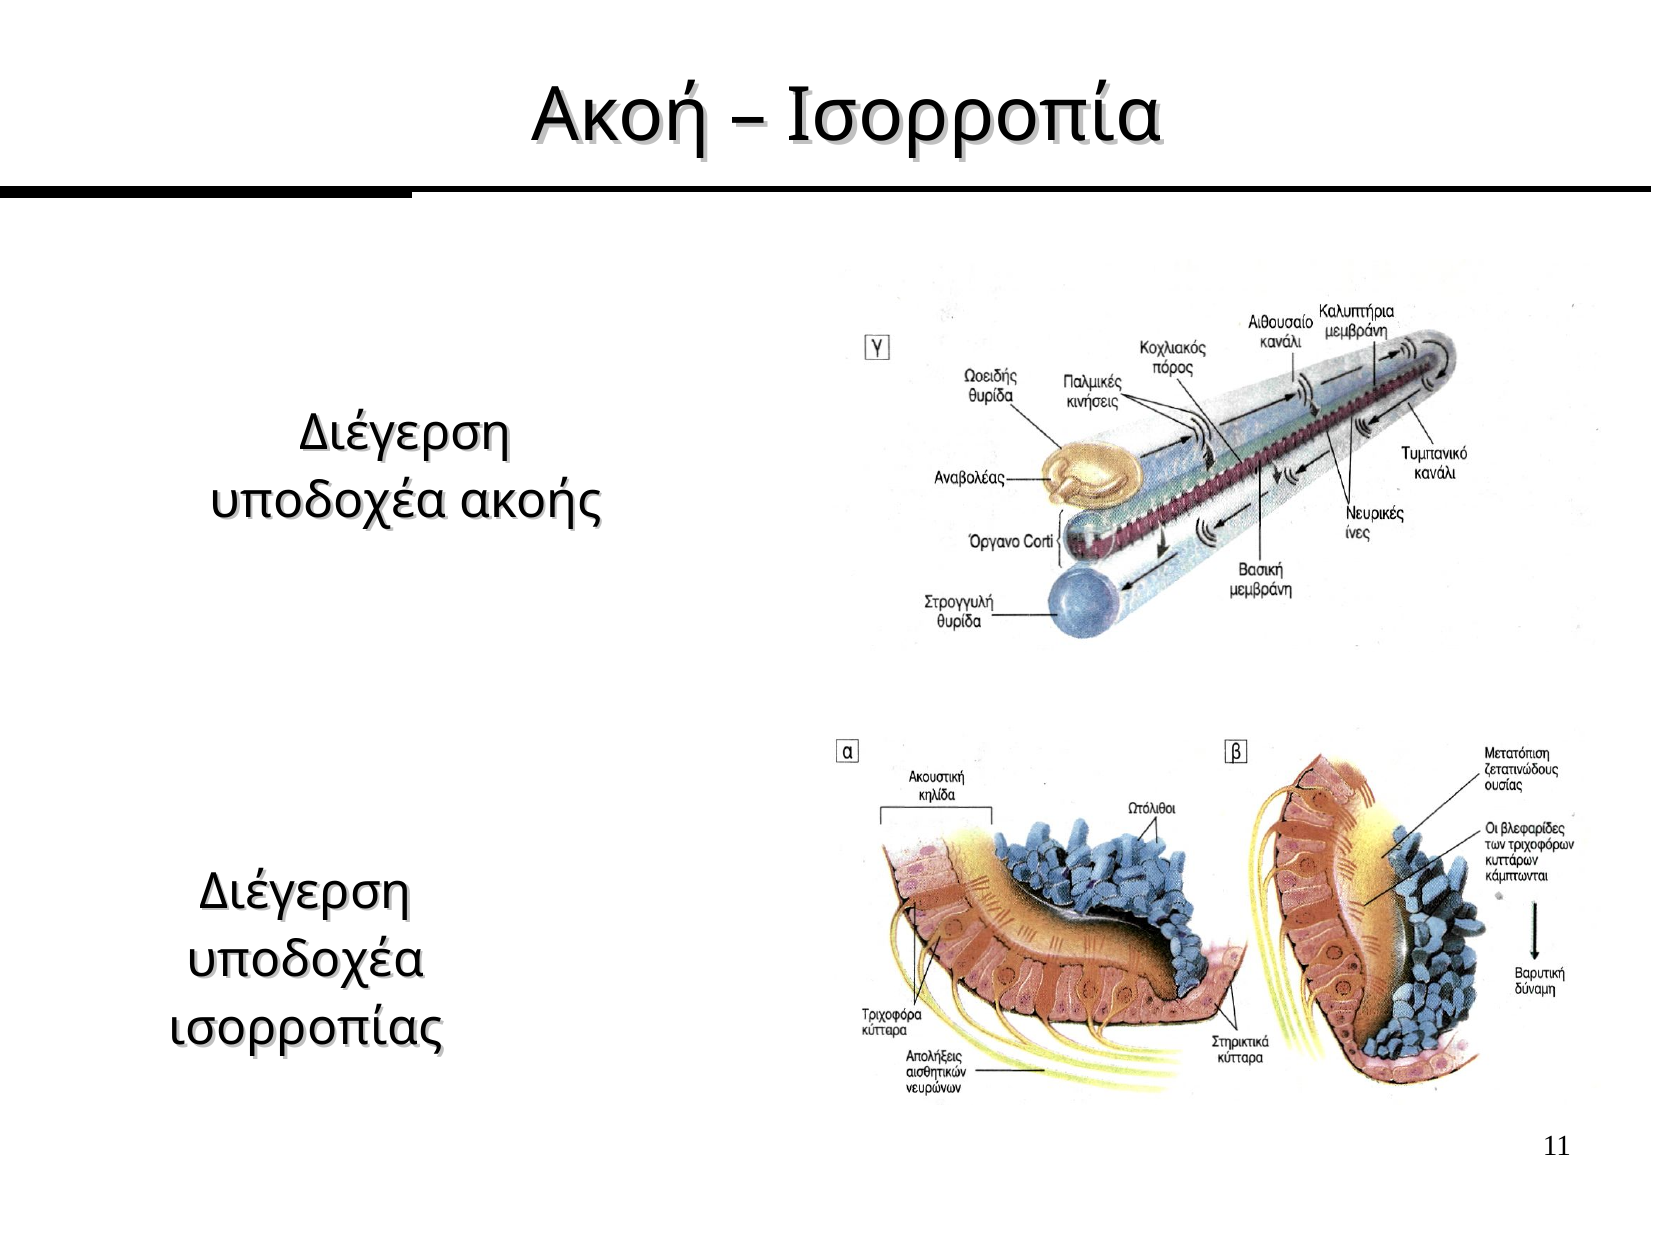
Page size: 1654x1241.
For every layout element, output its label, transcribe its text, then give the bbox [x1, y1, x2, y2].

text_box Διέγερση υποδοχέα ισορροπίας [153, 847, 626, 983]
text_box Ακοή – Ισορροπία [517, 52, 1137, 158]
picture [832, 259, 1601, 652]
text_box Διέγερση υποδοχέα ακοής [194, 388, 680, 524]
picture [832, 725, 1601, 1105]
